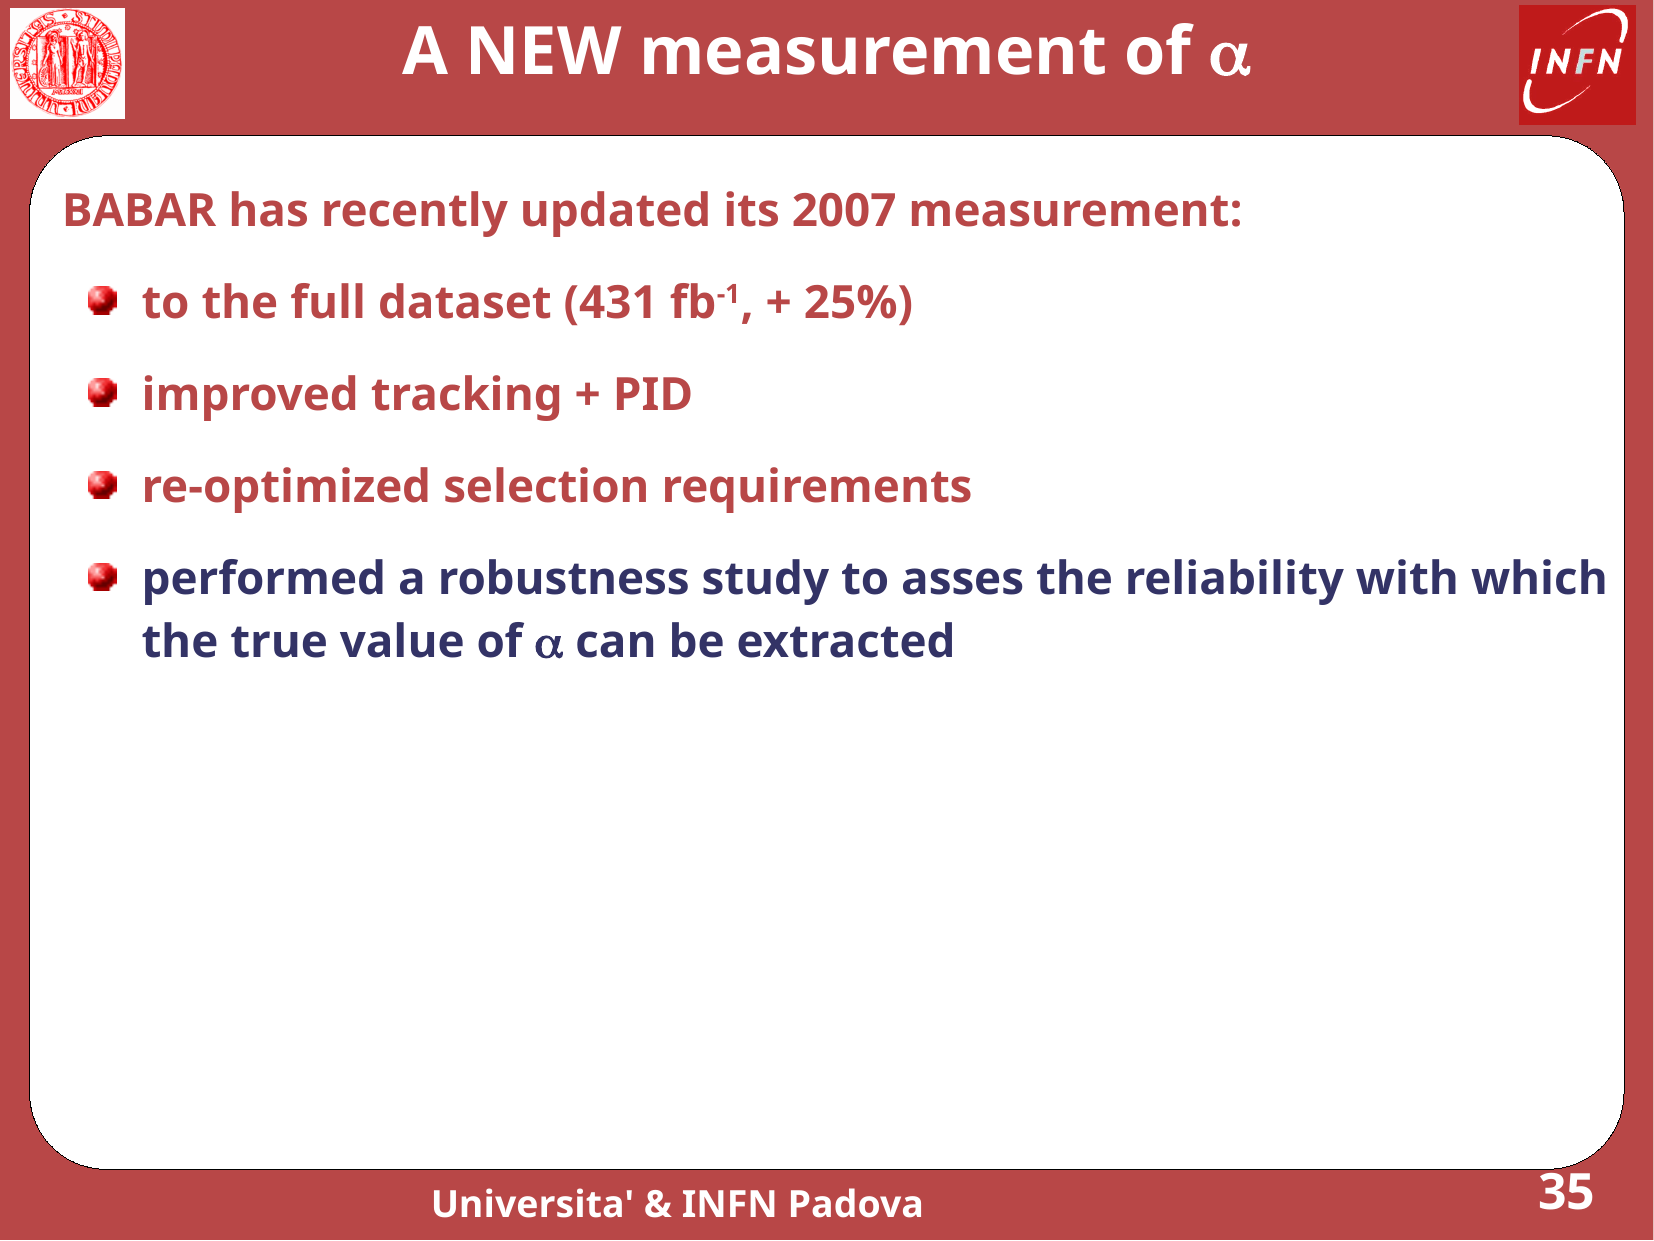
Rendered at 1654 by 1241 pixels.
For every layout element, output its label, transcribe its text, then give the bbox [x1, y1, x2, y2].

list BABAR has recently updated its 2007 measurement: to the full dataset (431 fb-1, + 25%) improved tracking + PID re-optimized selection requirements performed a robustness study to asses the reliability with which the true value of a can be extracted [61, 177, 1647, 1188]
title A NEW measurement of a [82, 0, 1571, 99]
